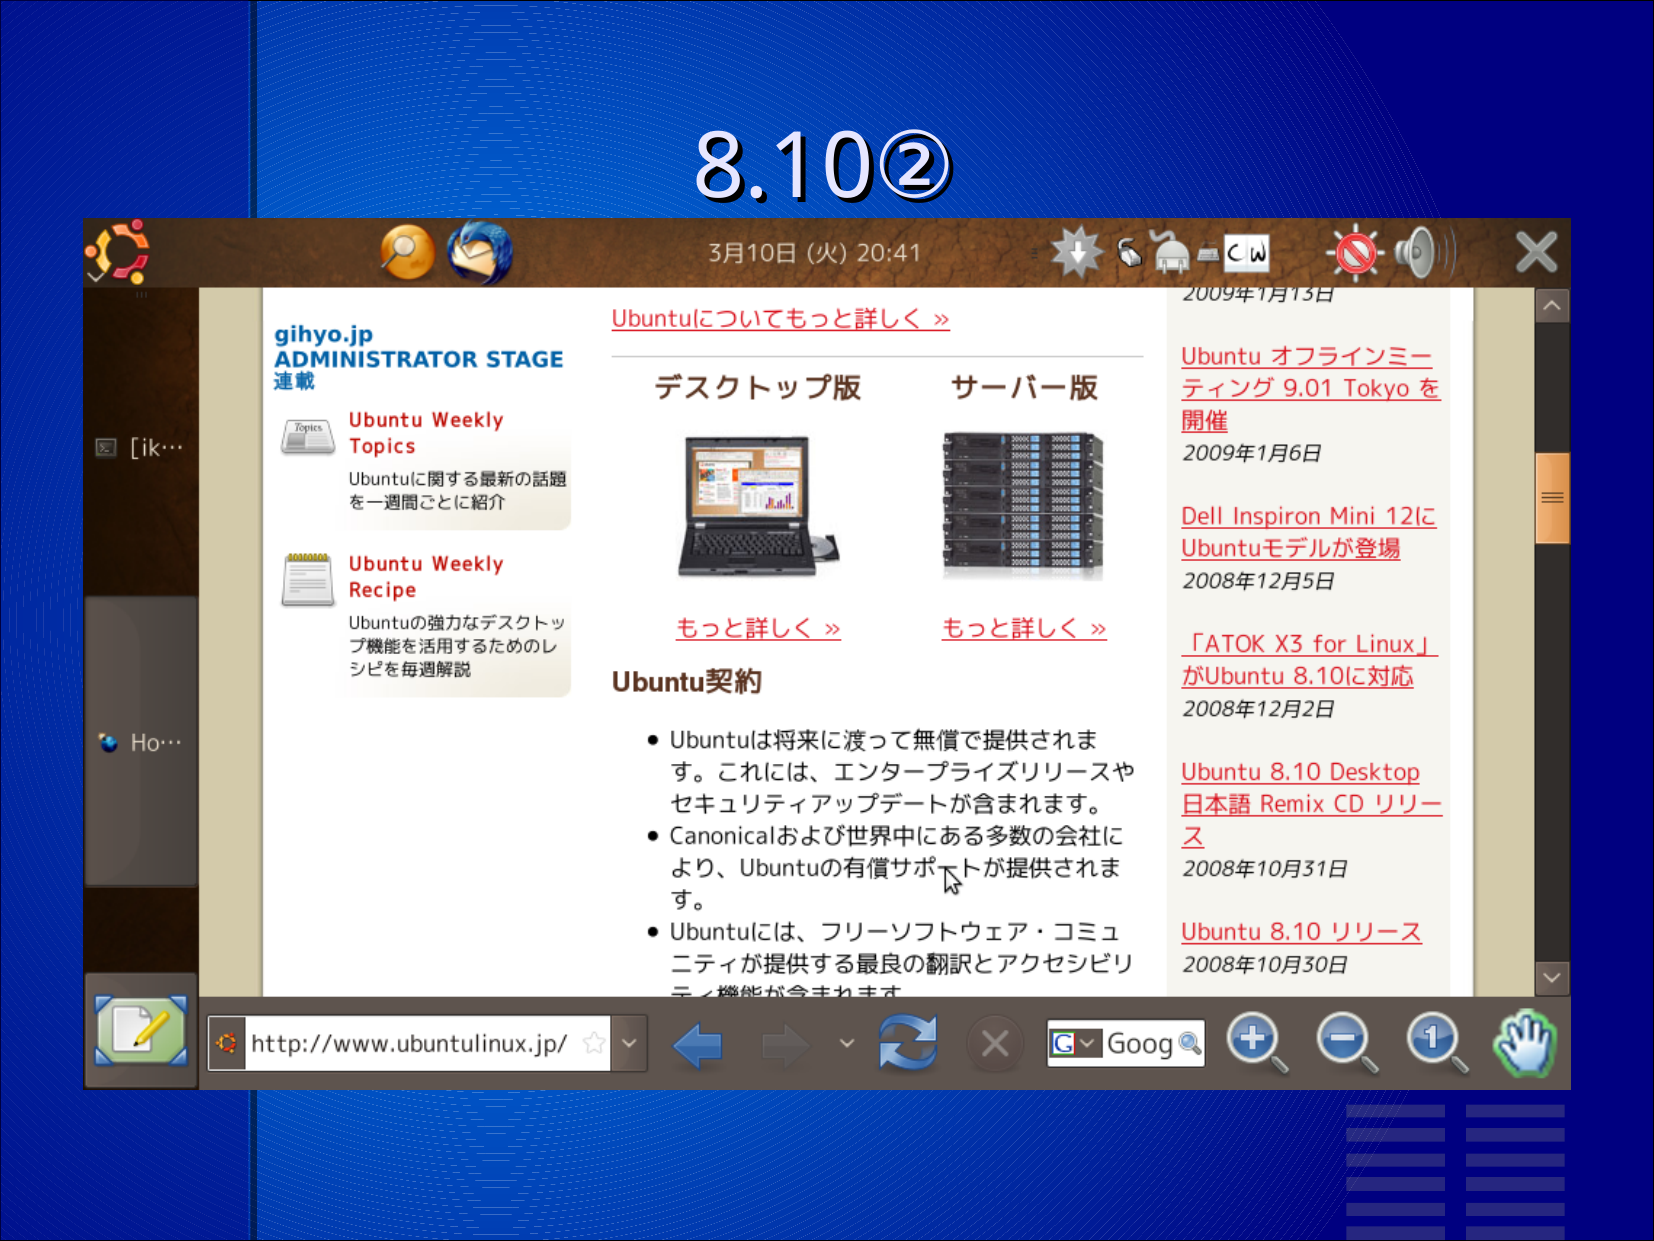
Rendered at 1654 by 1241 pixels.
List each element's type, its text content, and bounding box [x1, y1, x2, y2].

title 8.10② [118, 58, 1531, 218]
picture [83, 218, 1571, 1090]
